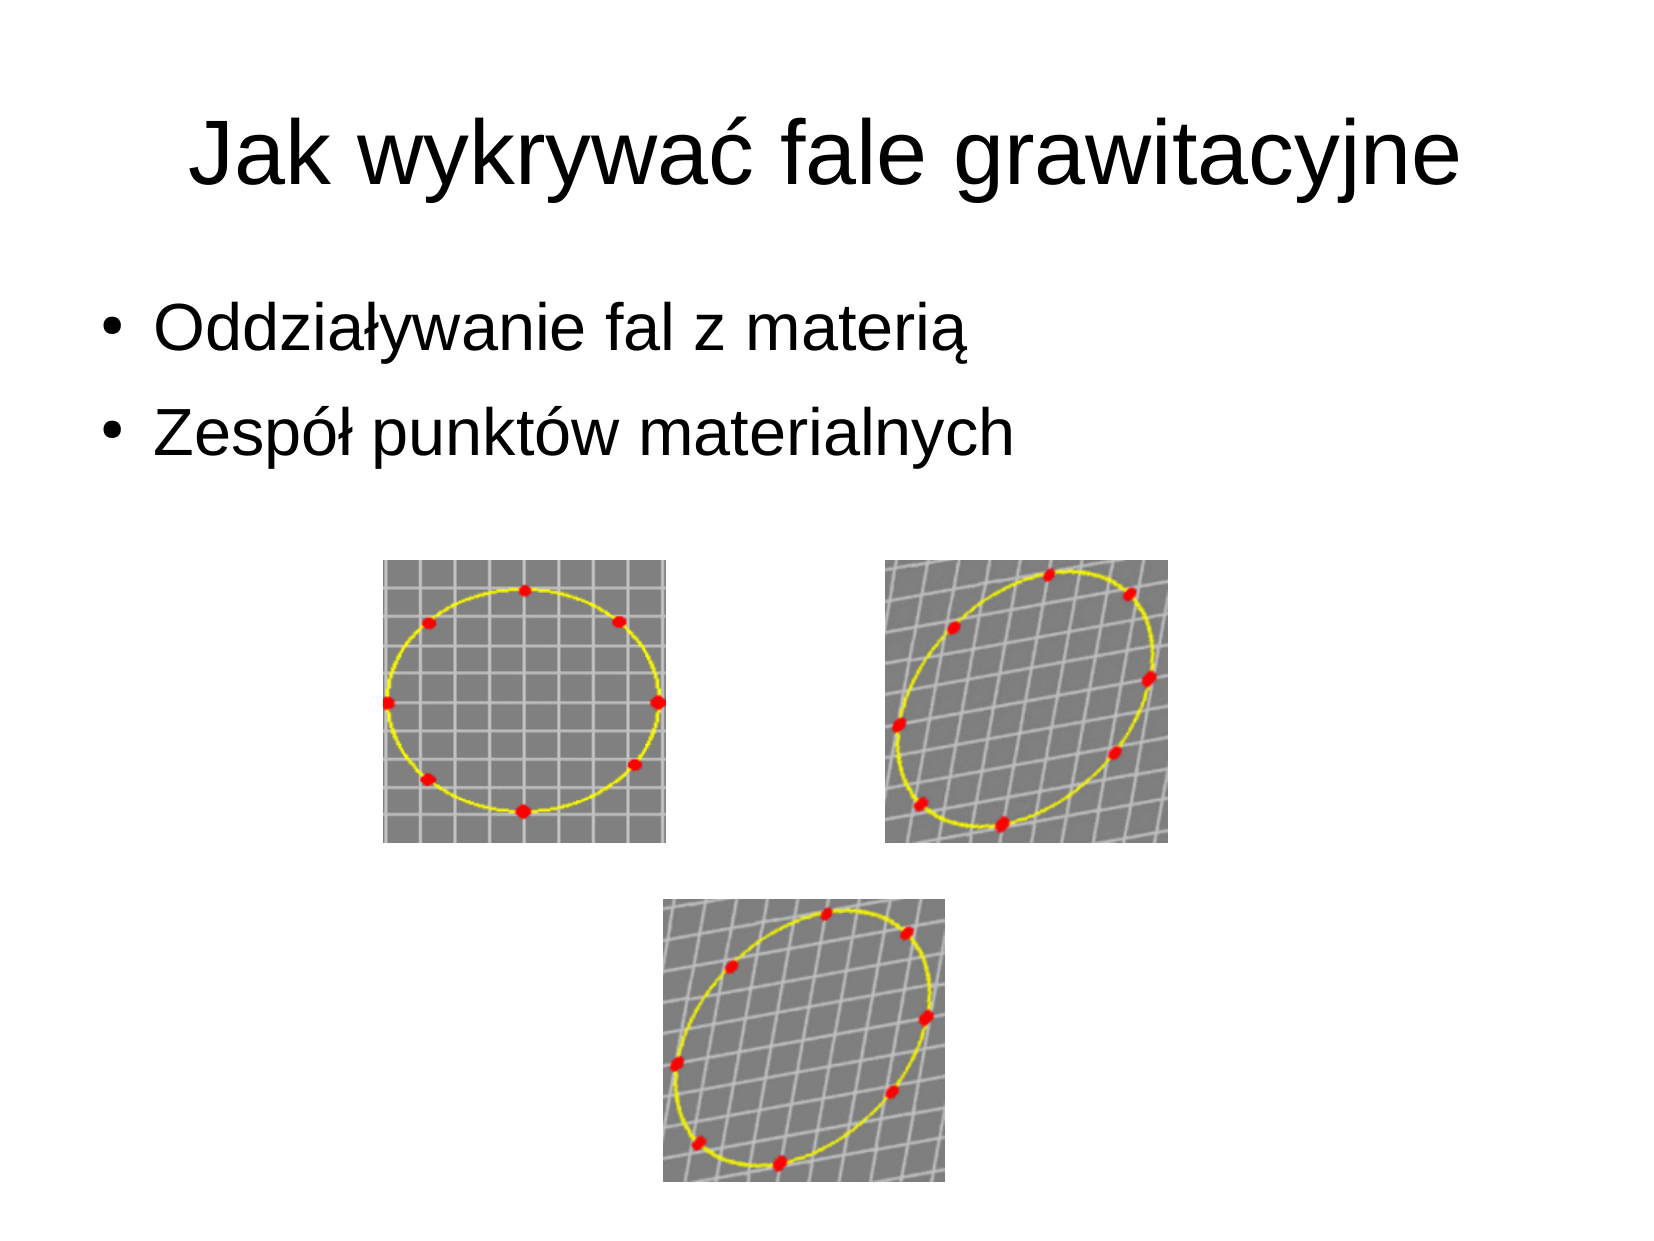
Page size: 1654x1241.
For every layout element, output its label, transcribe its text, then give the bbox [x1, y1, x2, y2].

picture [885, 560, 1168, 843]
list Oddziaływanie fal z materią Zespół punktów materialnych [82, 290, 1571, 1109]
title Jak wykrywać fale grawitacyjne [82, 49, 1571, 257]
picture [383, 560, 666, 843]
picture [663, 899, 945, 1182]
